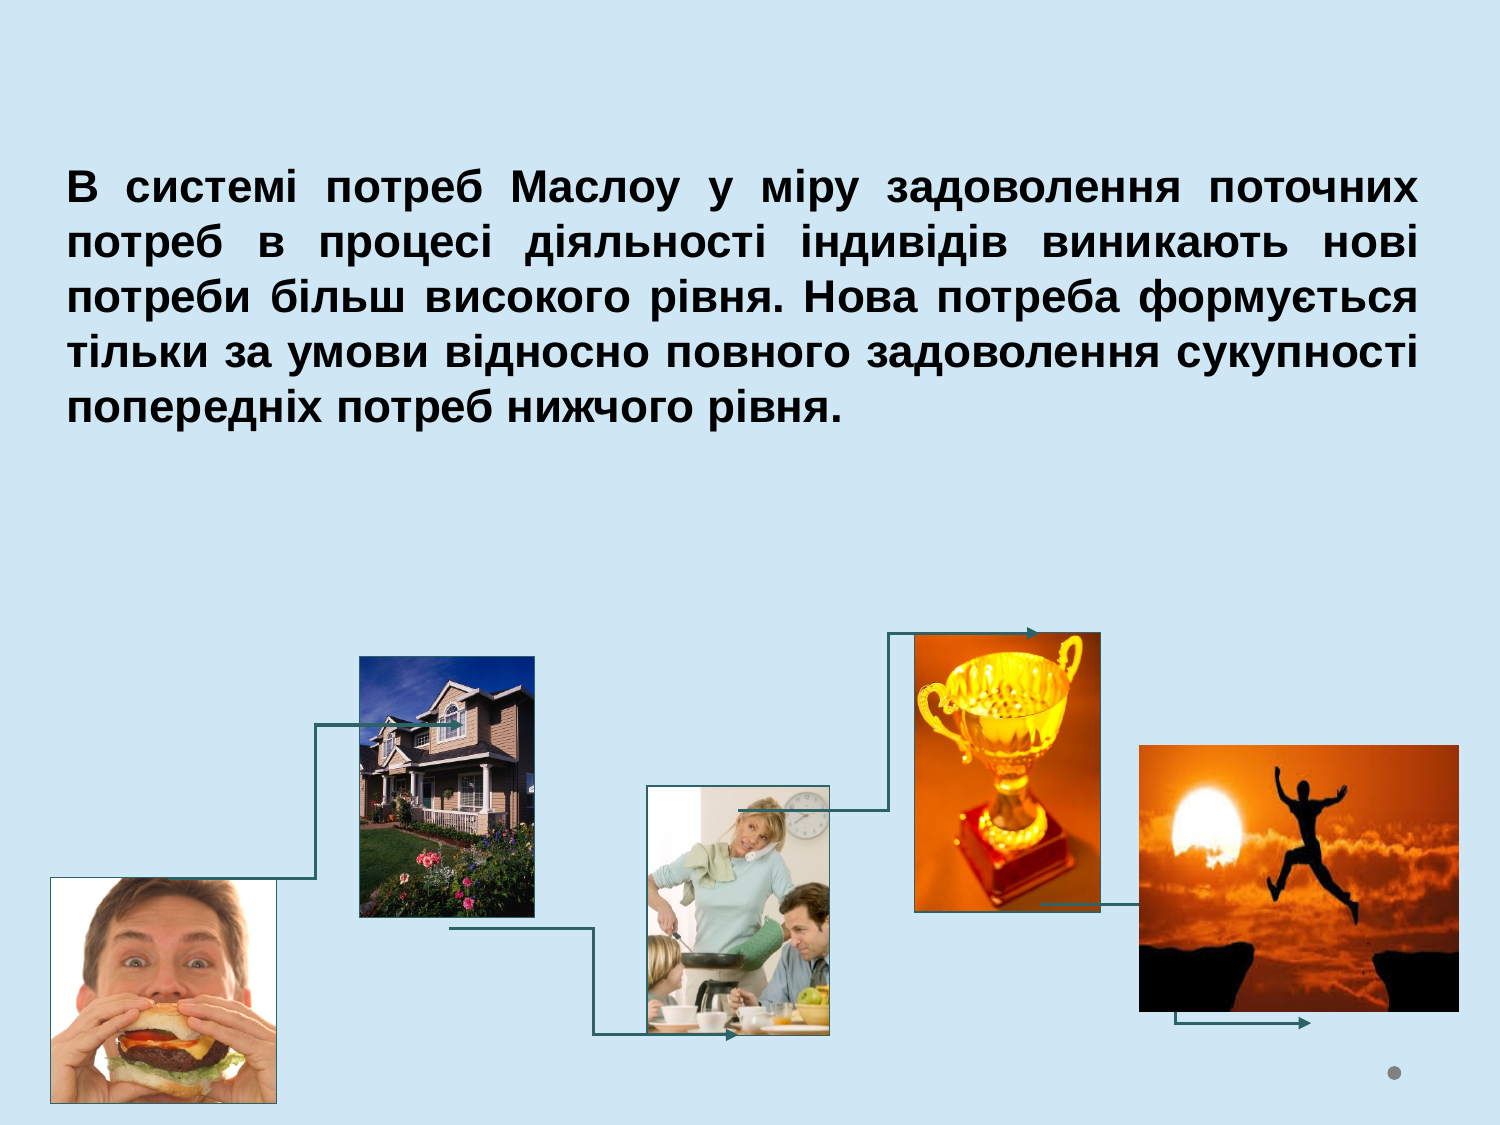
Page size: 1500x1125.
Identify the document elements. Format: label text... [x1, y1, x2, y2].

picture [51, 878, 276, 1103]
picture [915, 633, 1100, 912]
picture [1139, 745, 1459, 1012]
picture [360, 657, 534, 917]
picture [647, 786, 829, 1035]
text_box В системі потреб Маслоу у міру задоволення поточних потреб в процесі діяльності індивідів виникають нові потреби більш високого рівня. Нова потреба формується тільки за умови відносно повного задоволення сукупності попередніх потреб нижчого рівня. [51, 148, 1436, 439]
